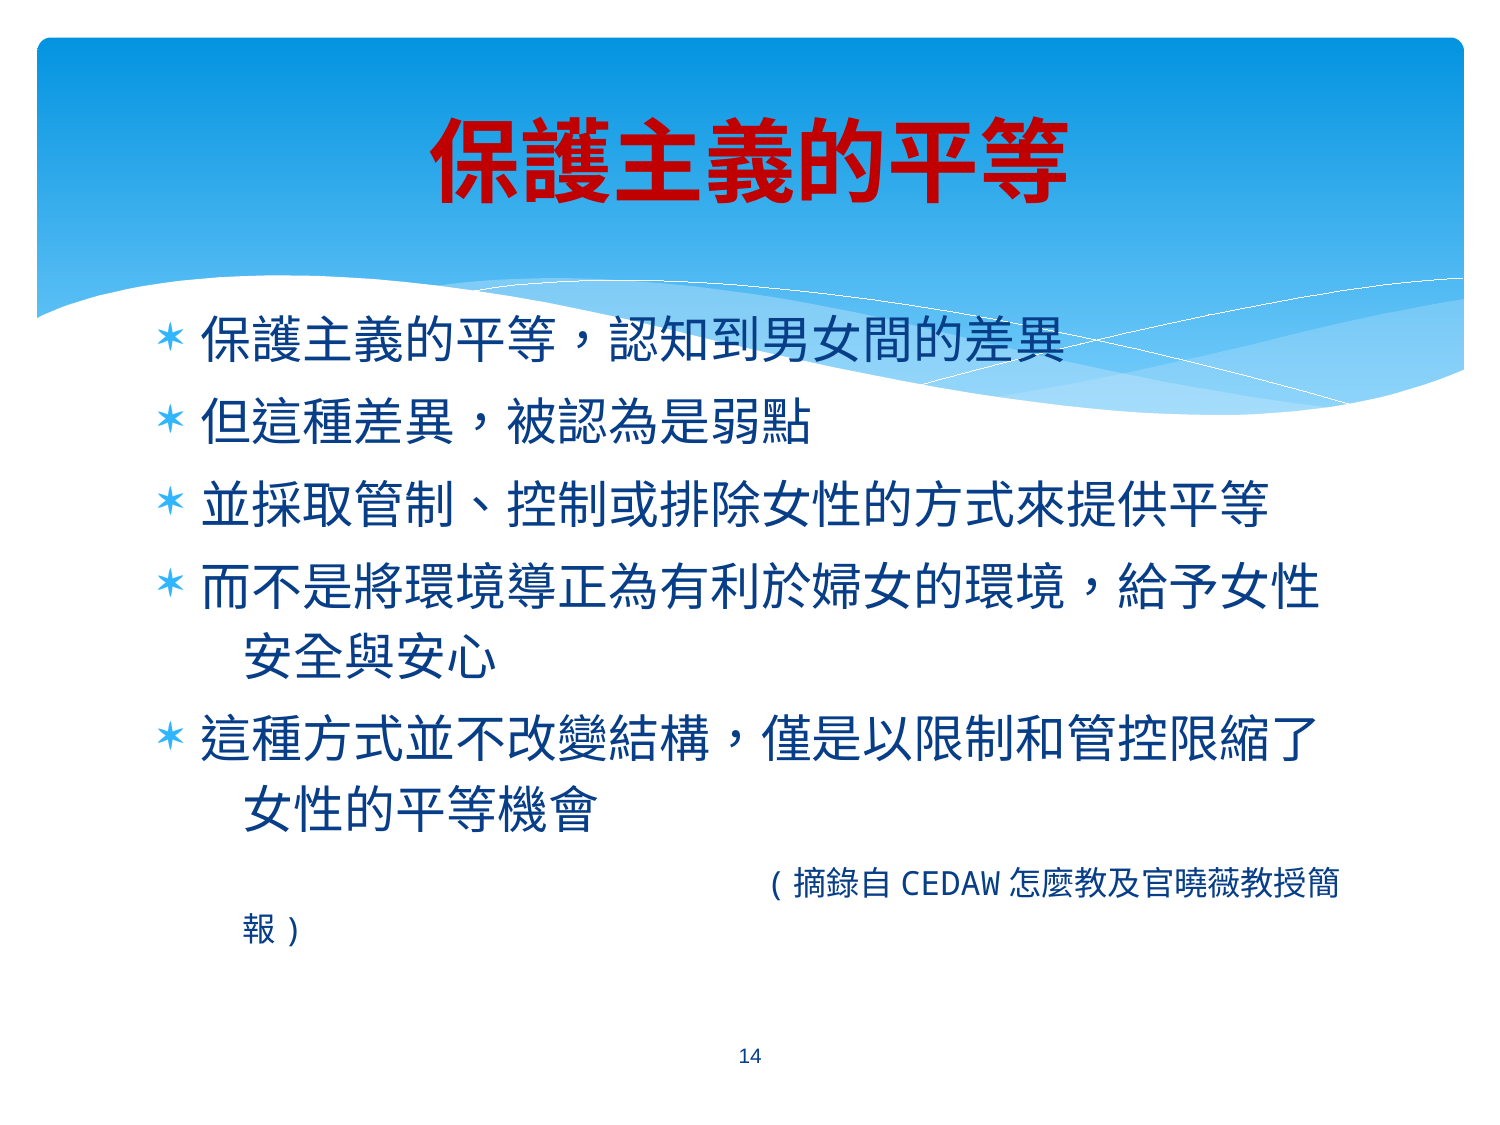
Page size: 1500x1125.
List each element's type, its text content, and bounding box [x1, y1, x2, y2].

text_box 14 [654, 1025, 846, 1086]
title 保護主義的平等 [75, 55, 1426, 262]
list 保護主義的平等，認知到男女間的差異 但這種差異，被認為是弱點 並採取管制、控制或排除女性的方式來提供平等 而不是將環境導正為有利於婦女的環境，給予女性安全與安心 這種方式並不改變結構，僅是以限制和管控限縮了女性的平等機會 (摘錄自CEDAW怎麼教及官曉薇教授簡報) [143, 290, 1359, 1006]
